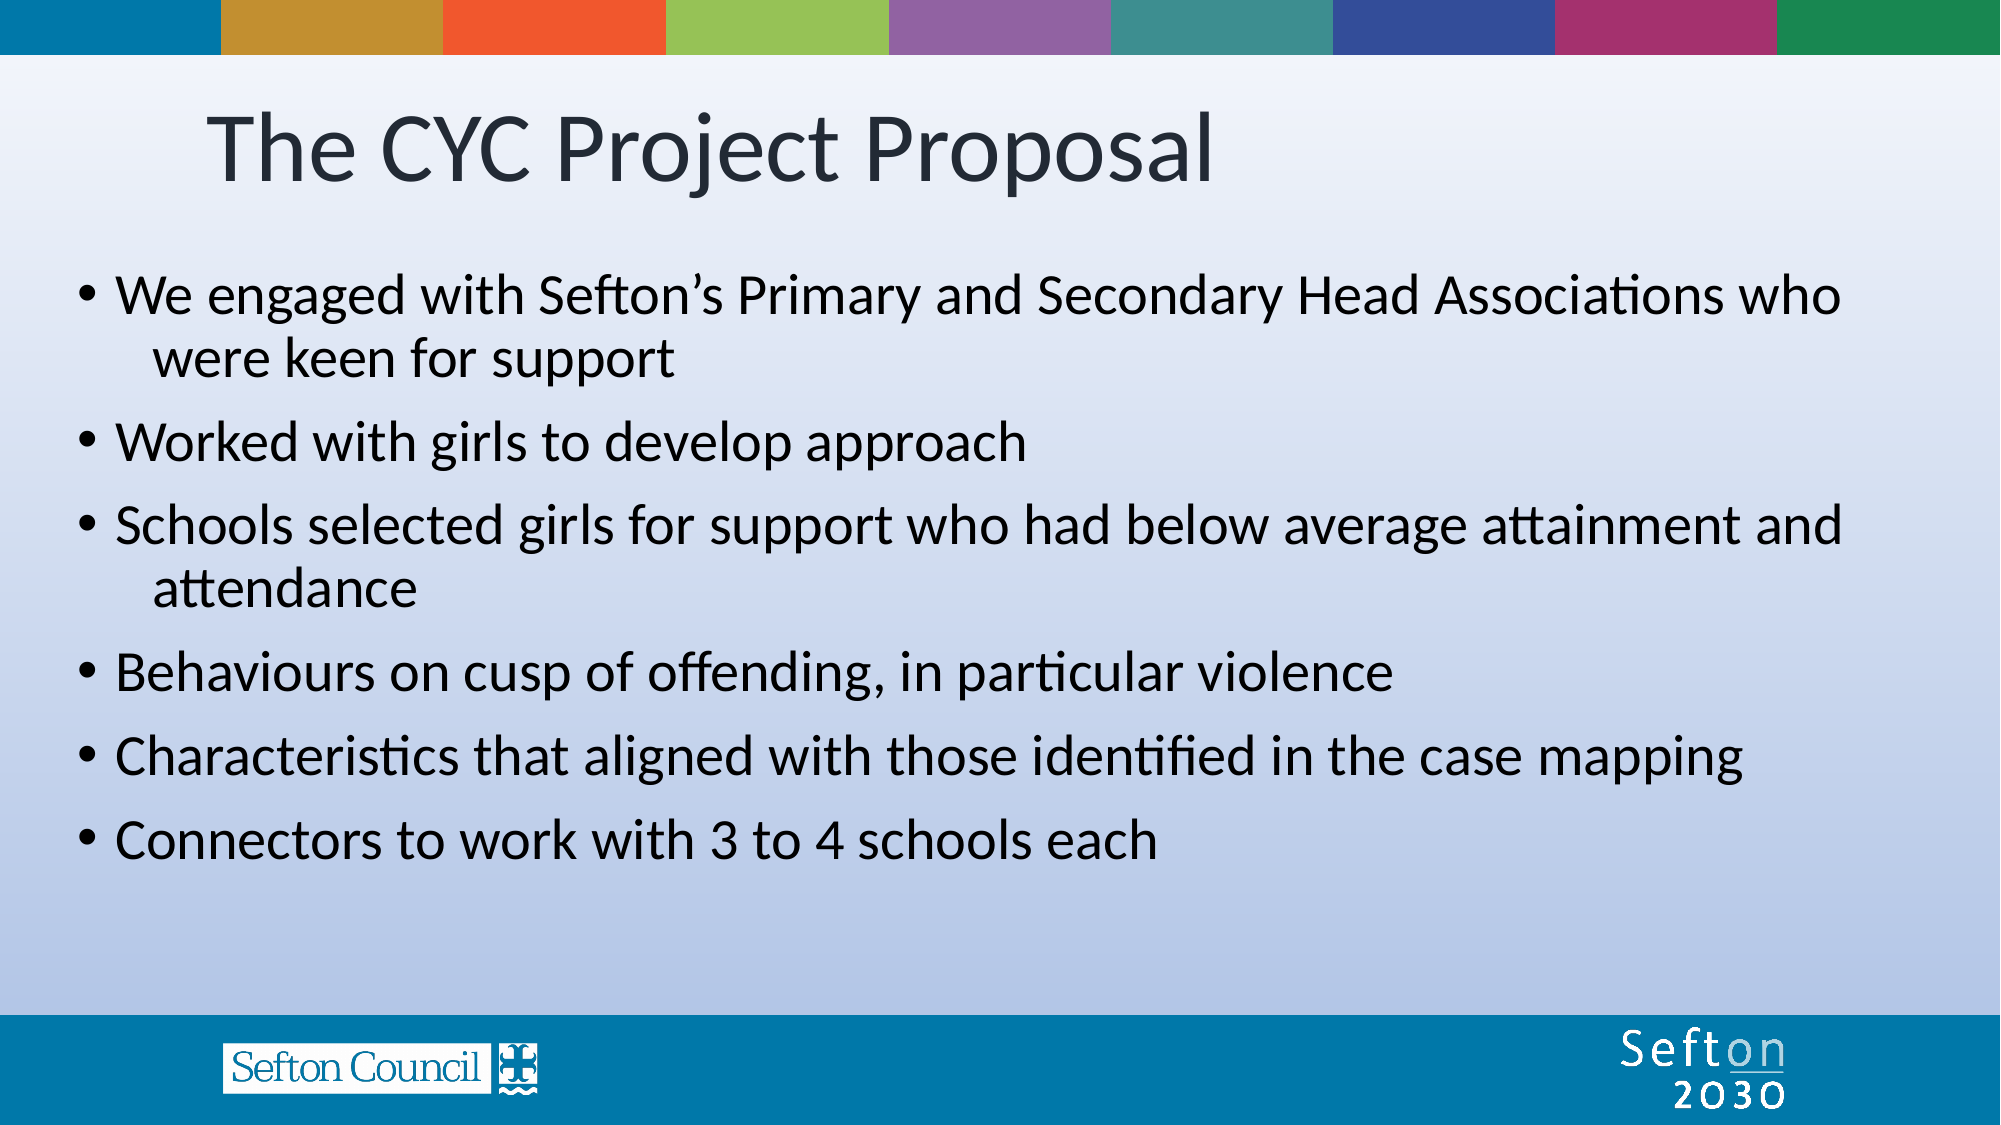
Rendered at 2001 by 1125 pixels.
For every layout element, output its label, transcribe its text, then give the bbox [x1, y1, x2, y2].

title The CYC Project Proposal [191, 62, 1748, 236]
text_box We engaged with Sefton’s Primary and Secondary Head Associations who were keen for support Worked with girls to develop approach Schools selected girls for support who had below average attainment and attendance Behaviours on cusp of offending, in particular violence Characteristics that aligned with those identified in the case mapping Connectors to work with 3 to 4 schools each [62, 256, 1877, 886]
